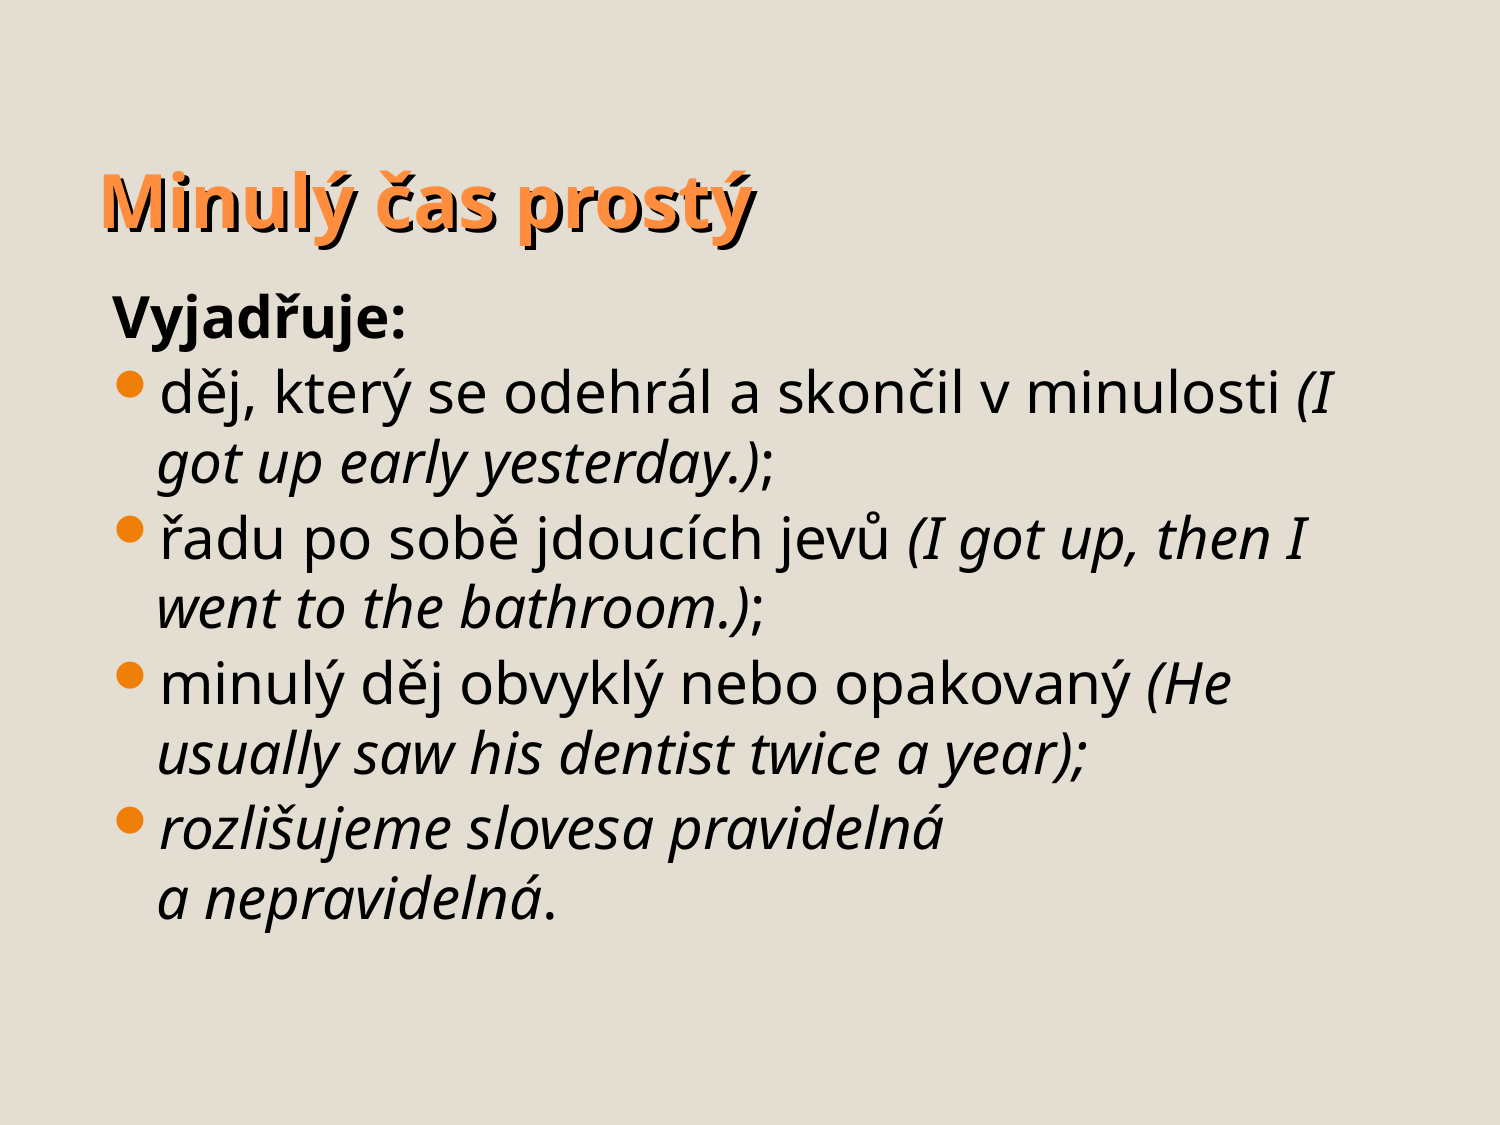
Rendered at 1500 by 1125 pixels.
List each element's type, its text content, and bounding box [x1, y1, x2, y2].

title Minulý čas prostý [82, 78, 1426, 251]
list Vyjadřuje: děj, který se odehrál a skončil v minulosti (I got up early yesterday.); řadu po sobě jdoucích jevů (I got up, then I went to the bathroom.); minulý děj obvyklý nebo opakovaný (He usually saw his dentist twice a year); rozlišujeme slovesa pravidelná a nepravidelná. [82, 265, 1426, 953]
